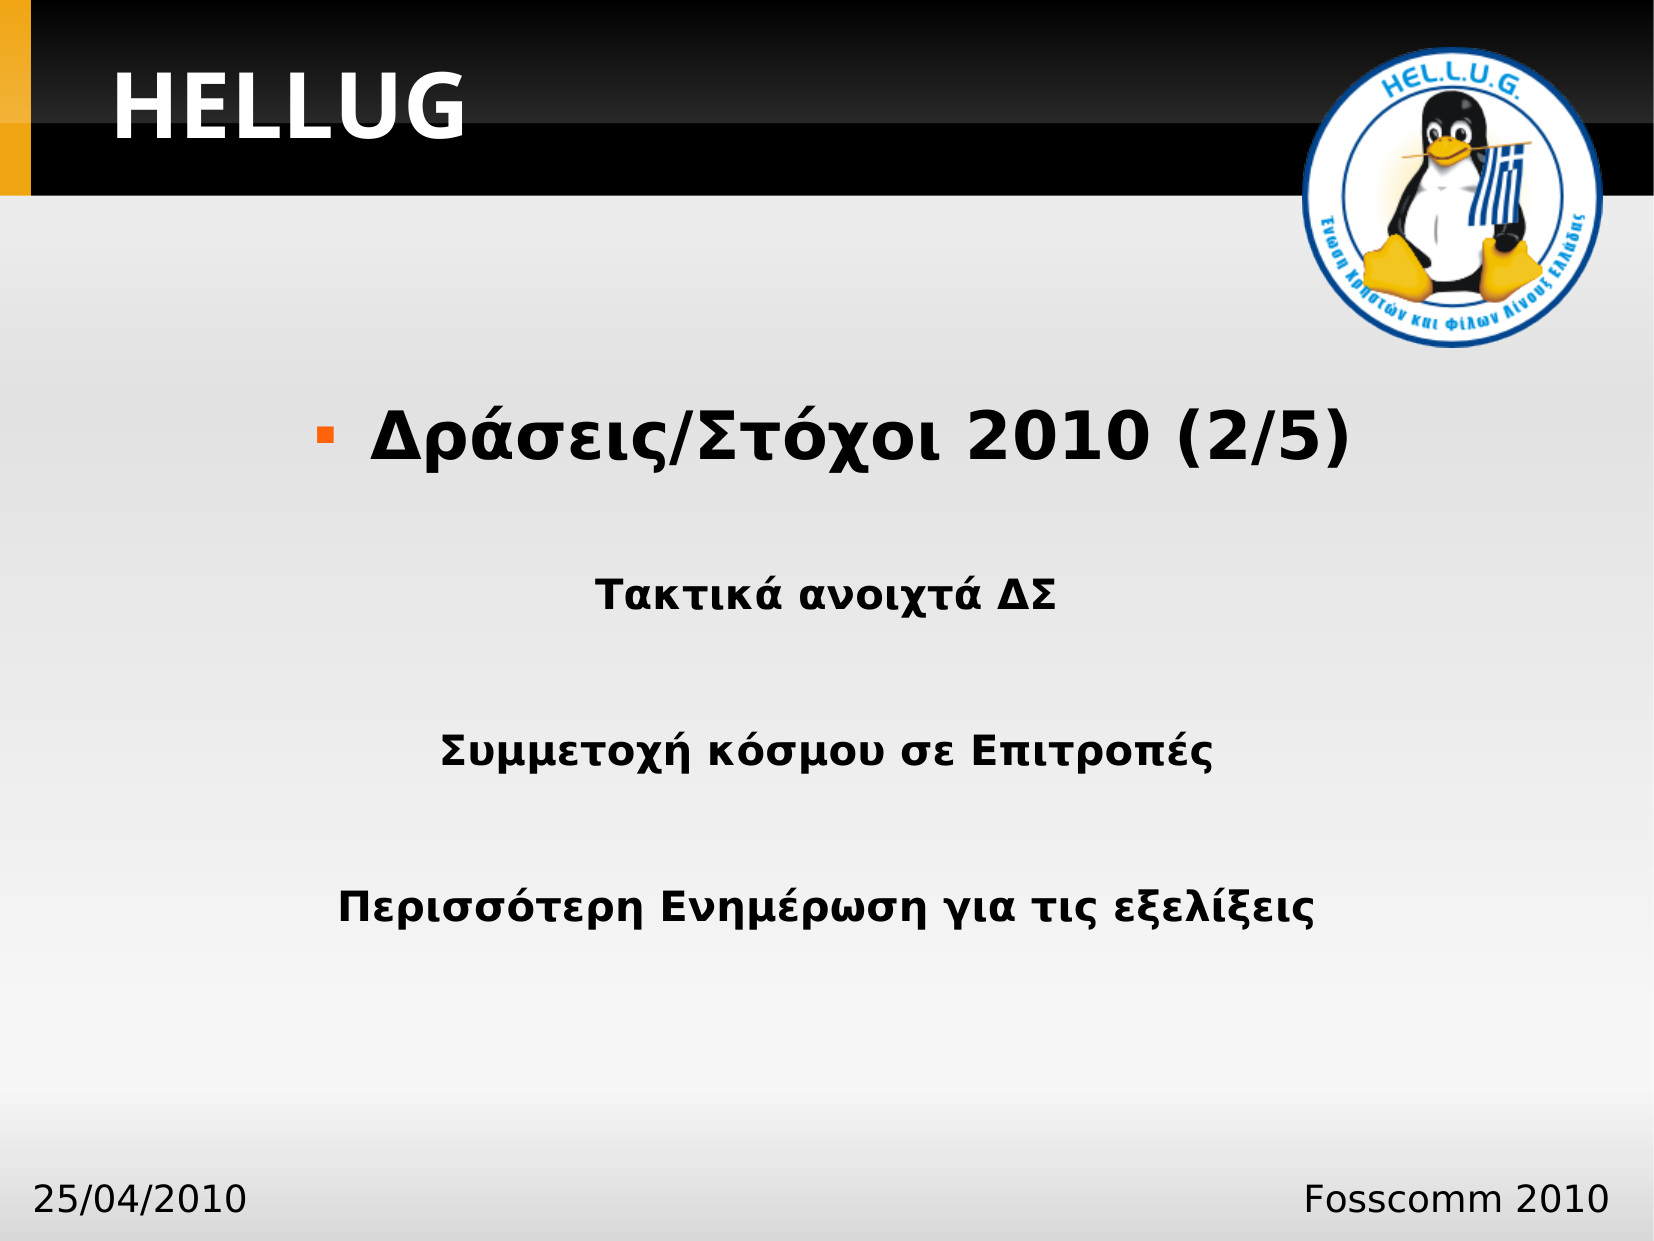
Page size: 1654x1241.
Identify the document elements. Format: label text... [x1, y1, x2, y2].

table_header 25/04/2010 [18, 1170, 300, 1229]
title HELLUG [76, 0, 1565, 208]
list Δράσεις/Στόχοι 2010 (2/5) Τακτικά ανοιχτά ΔΣ Συμμετοχή κόσμου σε Επιτροπές Περισσότερη Ενημέρωση για τις εξελίξεις [82, 290, 1571, 1109]
table_header Fosscomm 2010 [1275, 1170, 1637, 1229]
picture [0, 0, 1654, 1241]
